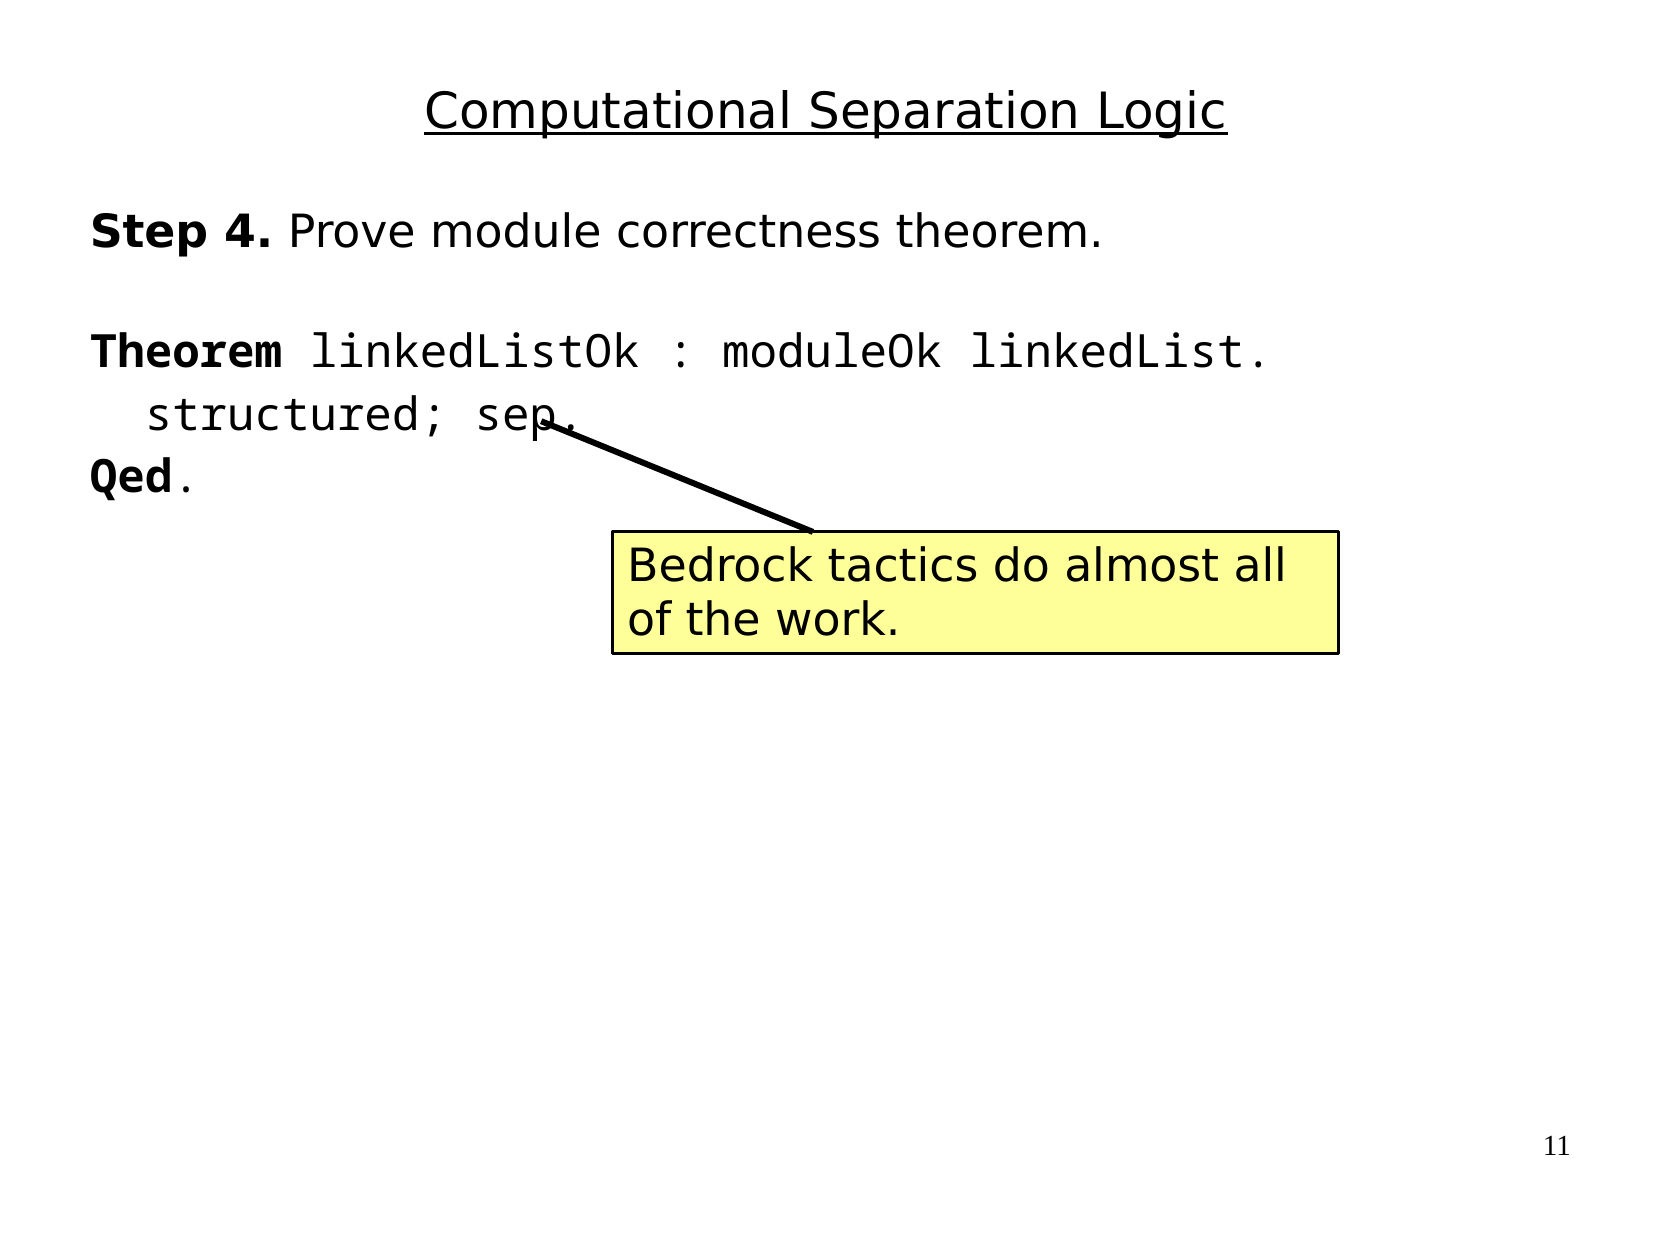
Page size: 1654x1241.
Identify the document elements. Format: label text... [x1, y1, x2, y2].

text_box Bedrock tactics do almost all of the work. [612, 531, 1339, 654]
text_box Theorem linkedListOk : moduleOk linkedList. structured; sep. Qed. [75, 311, 1576, 1051]
text_box Computational Separation Logic [409, 75, 1245, 149]
text_box Step 4. Prove module correctness theorem. [75, 197, 1576, 266]
